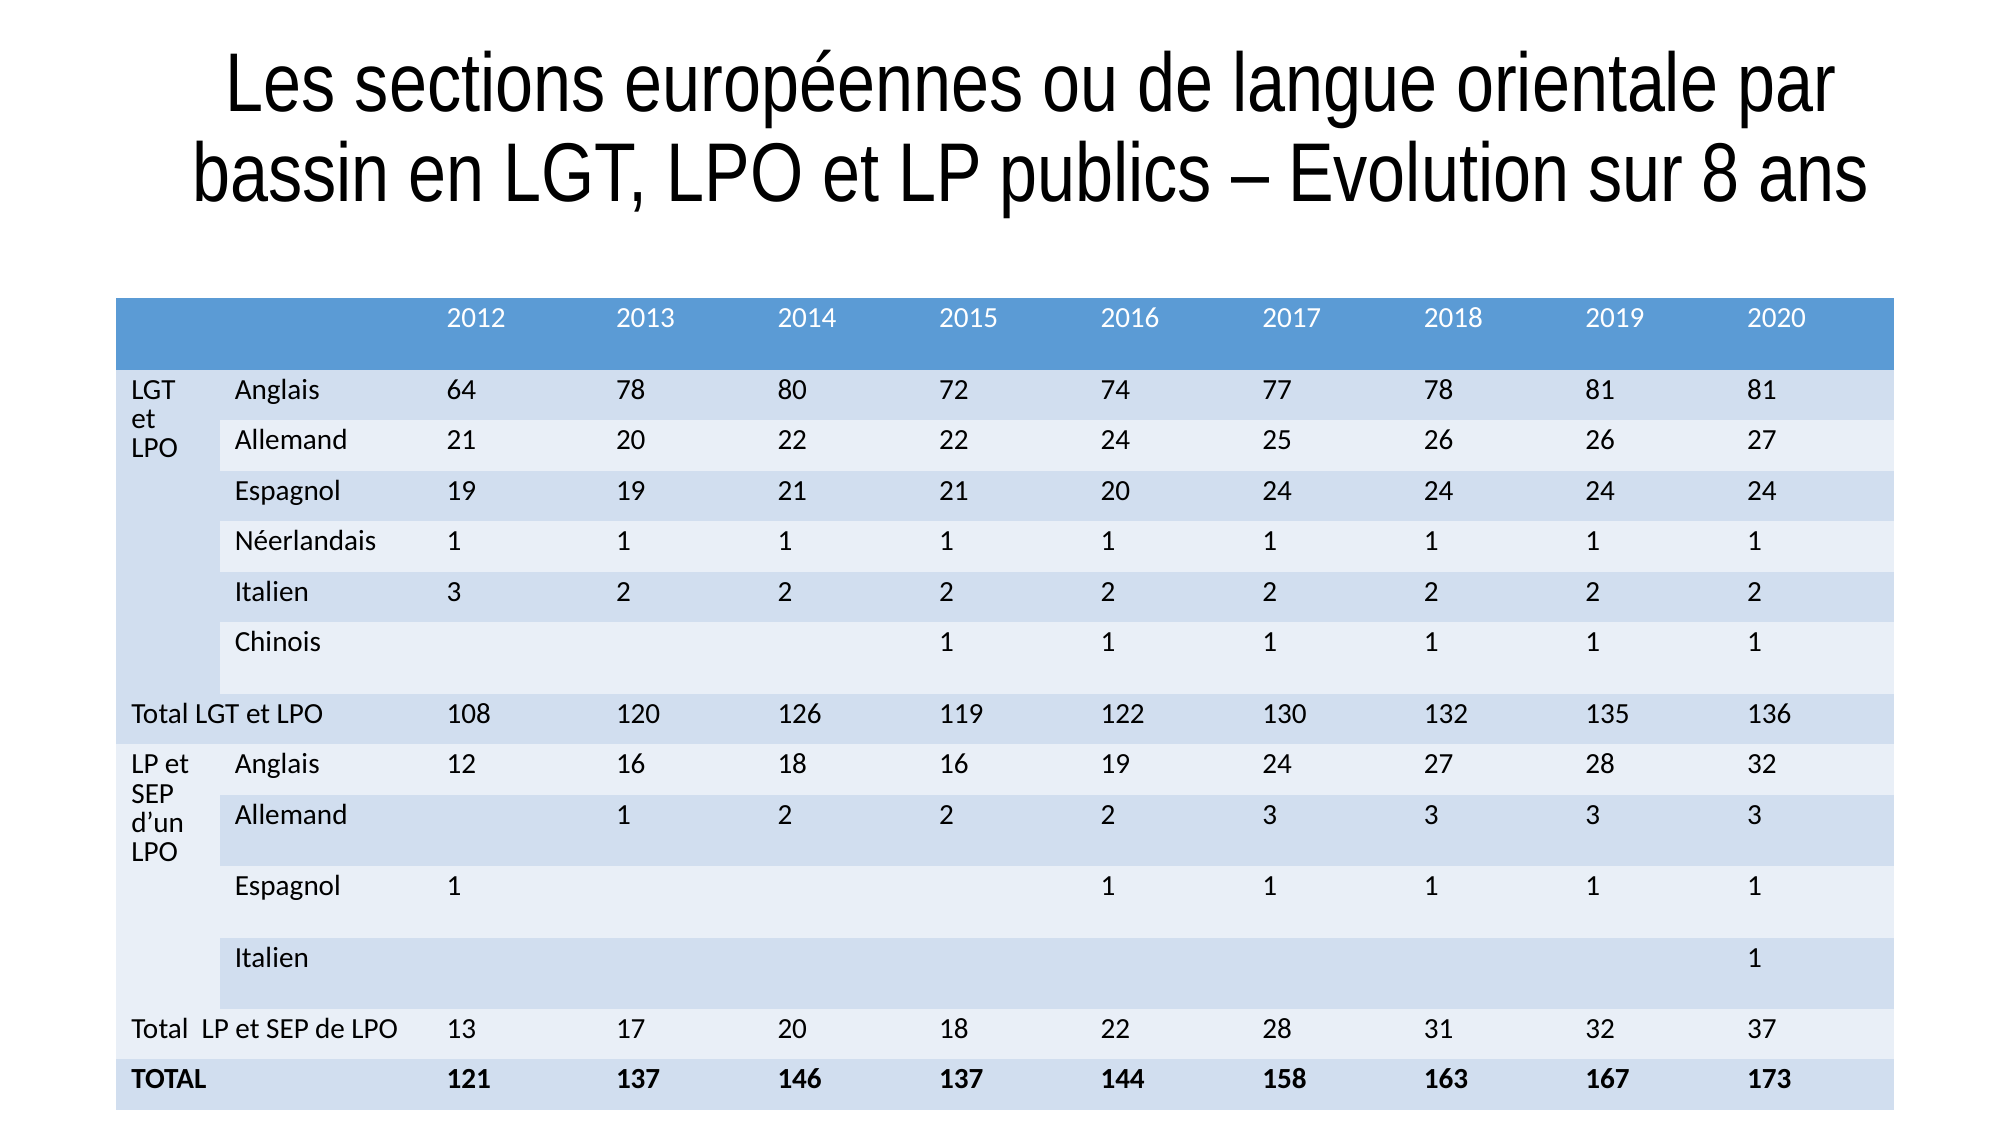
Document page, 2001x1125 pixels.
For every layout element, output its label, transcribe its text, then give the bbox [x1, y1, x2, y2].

table_cell 137 [924, 1059, 1086, 1110]
table_cell 19 [1086, 744, 1247, 795]
table_header 2017 [1247, 298, 1409, 370]
table_cell [763, 866, 924, 938]
table_cell 122 [1086, 694, 1247, 744]
table_cell 16 [924, 744, 1086, 795]
table_cell 1 [1732, 521, 1894, 572]
table_cell 1 [1086, 866, 1247, 938]
table_cell 22 [763, 420, 924, 471]
table_cell 3 [1570, 795, 1732, 866]
table_cell Néerlandais [220, 521, 432, 572]
table_cell 26 [1570, 420, 1732, 471]
table_cell 158 [1247, 1059, 1409, 1110]
table_cell LGT et LPO [116, 370, 220, 694]
table_cell 2 [1086, 795, 1247, 866]
table_cell [432, 622, 601, 694]
table_cell Chinois [220, 622, 432, 694]
table_cell 24 [1409, 471, 1570, 521]
table_cell [432, 795, 601, 866]
table_cell [1086, 938, 1247, 1009]
table_cell 130 [1247, 694, 1409, 744]
table_cell 1 [1570, 521, 1732, 572]
table_cell [924, 938, 1086, 1009]
table_cell 1 [1409, 866, 1570, 938]
table_cell 108 [432, 694, 601, 744]
table_cell 120 [601, 694, 763, 744]
table_header [220, 298, 432, 370]
table_cell 1 [924, 521, 1086, 572]
table_cell 28 [1570, 744, 1732, 795]
table_cell 119 [924, 694, 1086, 744]
table_cell 24 [1570, 471, 1732, 521]
table_cell 24 [1086, 420, 1247, 471]
table_cell 1 [1247, 521, 1409, 572]
table_cell 1 [1570, 622, 1732, 694]
table_cell 32 [1732, 744, 1894, 795]
table_cell 21 [432, 420, 601, 471]
table_cell 31 [1409, 1009, 1570, 1059]
table_cell 19 [432, 471, 601, 521]
table_cell 121 [432, 1059, 601, 1110]
table_cell 18 [924, 1009, 1086, 1059]
table_cell [1570, 938, 1732, 1009]
table_cell 27 [1732, 420, 1894, 471]
table_cell Espagnol [220, 866, 432, 938]
table_cell 1 [432, 521, 601, 572]
table_cell 173 [1732, 1059, 1894, 1110]
table_cell 2 [763, 795, 924, 866]
table_cell 3 [432, 572, 601, 622]
table_header 2018 [1409, 298, 1570, 370]
table_cell 37 [1732, 1009, 1894, 1059]
table_header 2016 [1086, 298, 1247, 370]
table_cell [601, 938, 763, 1009]
table_cell 19 [601, 471, 763, 521]
table_cell 2 [1732, 572, 1894, 622]
table_cell 1 [763, 521, 924, 572]
table_cell 1 [432, 866, 601, 938]
table_cell 24 [1732, 471, 1894, 521]
table_cell 1 [924, 622, 1086, 694]
table_cell 81 [1732, 370, 1894, 420]
table_cell 20 [601, 420, 763, 471]
table_cell 12 [432, 744, 601, 795]
table_header 2013 [601, 298, 763, 370]
table_cell [432, 938, 601, 1009]
table_cell 135 [1570, 694, 1732, 744]
table_cell 1 [1732, 622, 1894, 694]
table_cell 1 [1732, 866, 1894, 938]
table_cell 20 [1086, 471, 1247, 521]
table_cell Espagnol [220, 471, 432, 521]
table_cell 2 [1570, 572, 1732, 622]
table_header 2012 [432, 298, 601, 370]
table_cell [601, 866, 763, 938]
table_cell Total LP et SEP de LPO [116, 1009, 432, 1059]
table_cell 78 [1409, 370, 1570, 420]
table_cell 1 [1086, 622, 1247, 694]
table_cell TOTAL [116, 1059, 432, 1110]
table_header [116, 298, 220, 370]
table_cell 24 [1247, 744, 1409, 795]
table_cell 17 [601, 1009, 763, 1059]
table_cell 78 [601, 370, 763, 420]
table_cell 21 [924, 471, 1086, 521]
table_cell 2 [1086, 572, 1247, 622]
table_cell 1 [601, 795, 763, 866]
table_cell 2 [924, 795, 1086, 866]
table_cell Italien [220, 572, 432, 622]
table_cell [601, 622, 763, 694]
table_cell 2 [601, 572, 763, 622]
table_cell [1247, 938, 1409, 1009]
table_header 2020 [1732, 298, 1894, 370]
table_cell 26 [1409, 420, 1570, 471]
table_cell 27 [1409, 744, 1570, 795]
table_header 2015 [924, 298, 1086, 370]
table_cell 2 [924, 572, 1086, 622]
table_cell 72 [924, 370, 1086, 420]
table_cell 32 [1570, 1009, 1732, 1059]
table_cell Italien [220, 938, 432, 1009]
table_cell Allemand [220, 795, 432, 866]
table_cell 2 [763, 572, 924, 622]
table_cell Total LGT et LPO [116, 694, 432, 744]
table_cell 2 [1247, 572, 1409, 622]
table_cell 74 [1086, 370, 1247, 420]
table_cell 21 [763, 471, 924, 521]
table_cell 25 [1247, 420, 1409, 471]
table_cell Anglais [220, 744, 432, 795]
table_cell 1 [1247, 866, 1409, 938]
table_cell 1 [601, 521, 763, 572]
table_cell 77 [1247, 370, 1409, 420]
table_cell 126 [763, 694, 924, 744]
table_cell 1 [1247, 622, 1409, 694]
table_cell 20 [763, 1009, 924, 1059]
table_cell 1 [1409, 521, 1570, 572]
table_cell 144 [1086, 1059, 1247, 1110]
table_cell 18 [763, 744, 924, 795]
table_cell [763, 938, 924, 1009]
table_header 2014 [763, 298, 924, 370]
table_cell 24 [1247, 471, 1409, 521]
table_cell 80 [763, 370, 924, 420]
table_cell [1409, 938, 1570, 1009]
table_cell 2 [1409, 572, 1570, 622]
table_cell 1 [1409, 622, 1570, 694]
title Les sections européennes ou de langue orientale par bassin en LGT, LPO et LP publics – Evolution sur 8 ans [169, 32, 1894, 298]
table_cell [763, 622, 924, 694]
table_cell 132 [1409, 694, 1570, 744]
table_cell 22 [1086, 1009, 1247, 1059]
table_cell 1 [1732, 938, 1894, 1009]
table_cell 28 [1247, 1009, 1409, 1059]
table_cell 64 [432, 370, 601, 420]
table_cell 163 [1409, 1059, 1570, 1110]
table_cell 167 [1570, 1059, 1732, 1110]
table_cell Allemand [220, 420, 432, 471]
table_cell 1 [1570, 866, 1732, 938]
table_cell 1 [1086, 521, 1247, 572]
table_cell 3 [1409, 795, 1570, 866]
table_cell Anglais [220, 370, 432, 420]
table_cell 137 [601, 1059, 763, 1110]
table_cell 13 [432, 1009, 601, 1059]
table_cell 16 [601, 744, 763, 795]
table_cell 146 [763, 1059, 924, 1110]
table_cell 81 [1570, 370, 1732, 420]
table_cell 3 [1247, 795, 1409, 866]
table_cell 22 [924, 420, 1086, 471]
table_cell 136 [1732, 694, 1894, 744]
table_cell LP et SEP d’un LPO [116, 744, 220, 1009]
table_cell [924, 866, 1086, 938]
table_cell 3 [1732, 795, 1894, 866]
table_header 2019 [1570, 298, 1732, 370]
